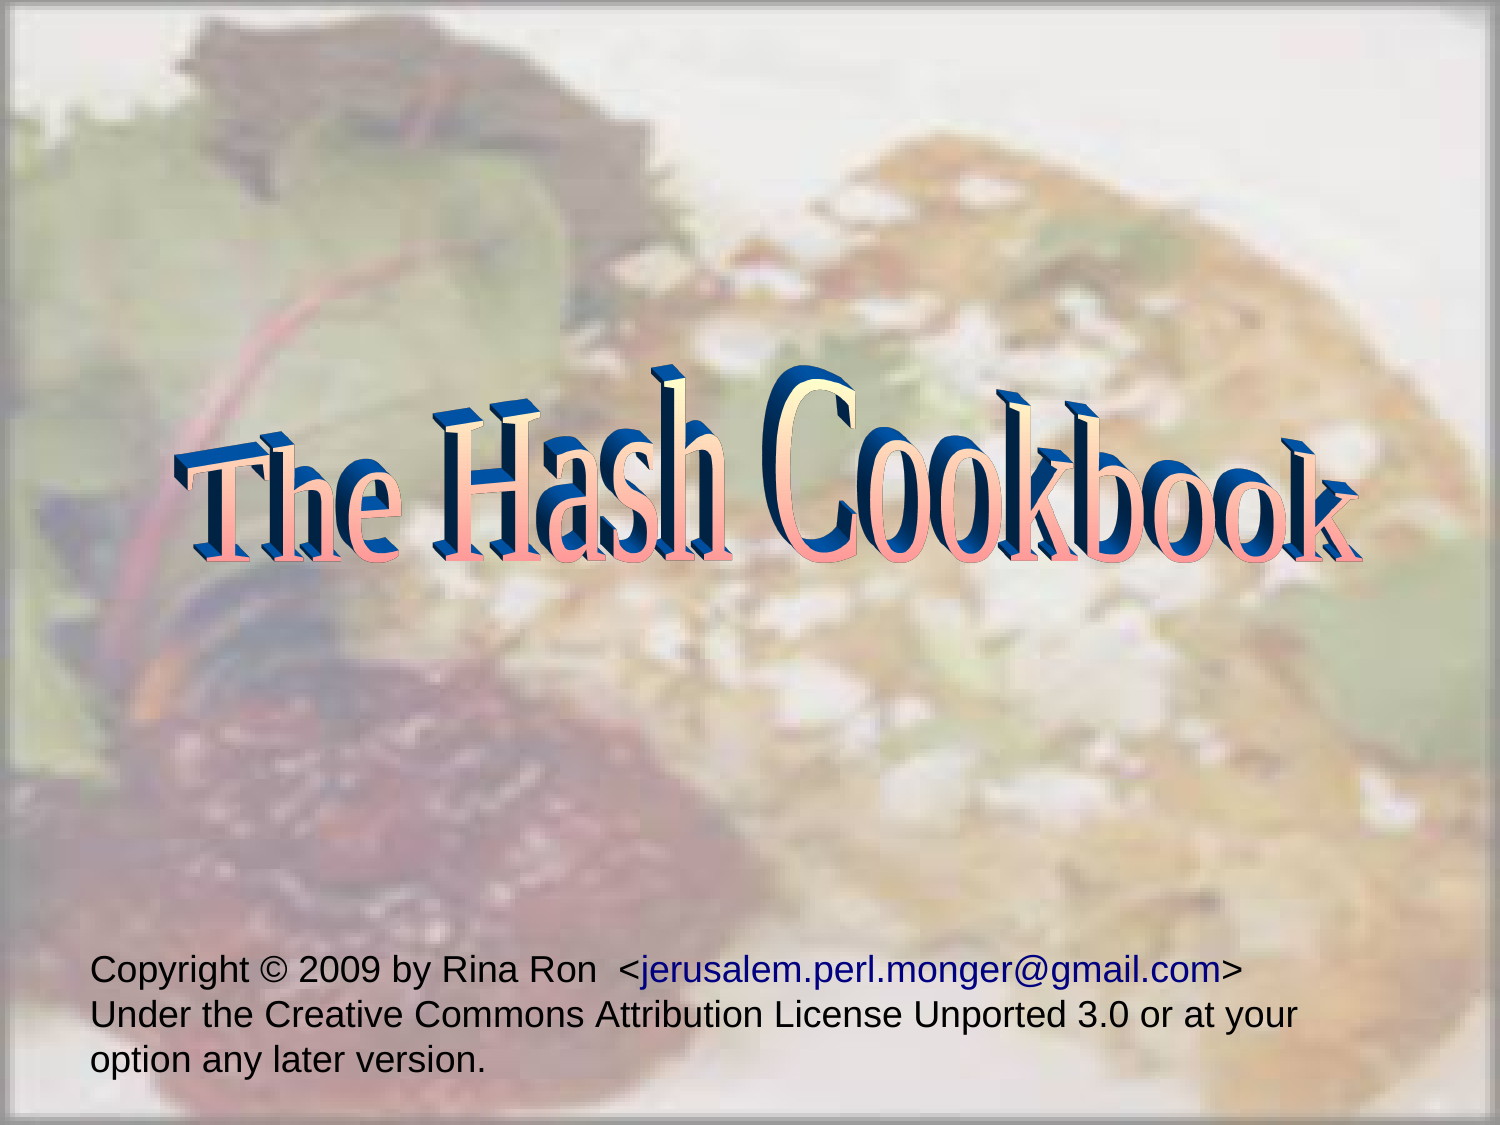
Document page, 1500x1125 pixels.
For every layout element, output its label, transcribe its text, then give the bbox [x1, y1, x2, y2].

text_box Copyright © 2009 by Rina Ron <jerusalem.perl.monger@gmail.com> Under the Creative Commons Attribution License Unported 3.0 or at your option any later version. [75, 937, 1388, 1088]
picture [0, 0, 1500, 1125]
